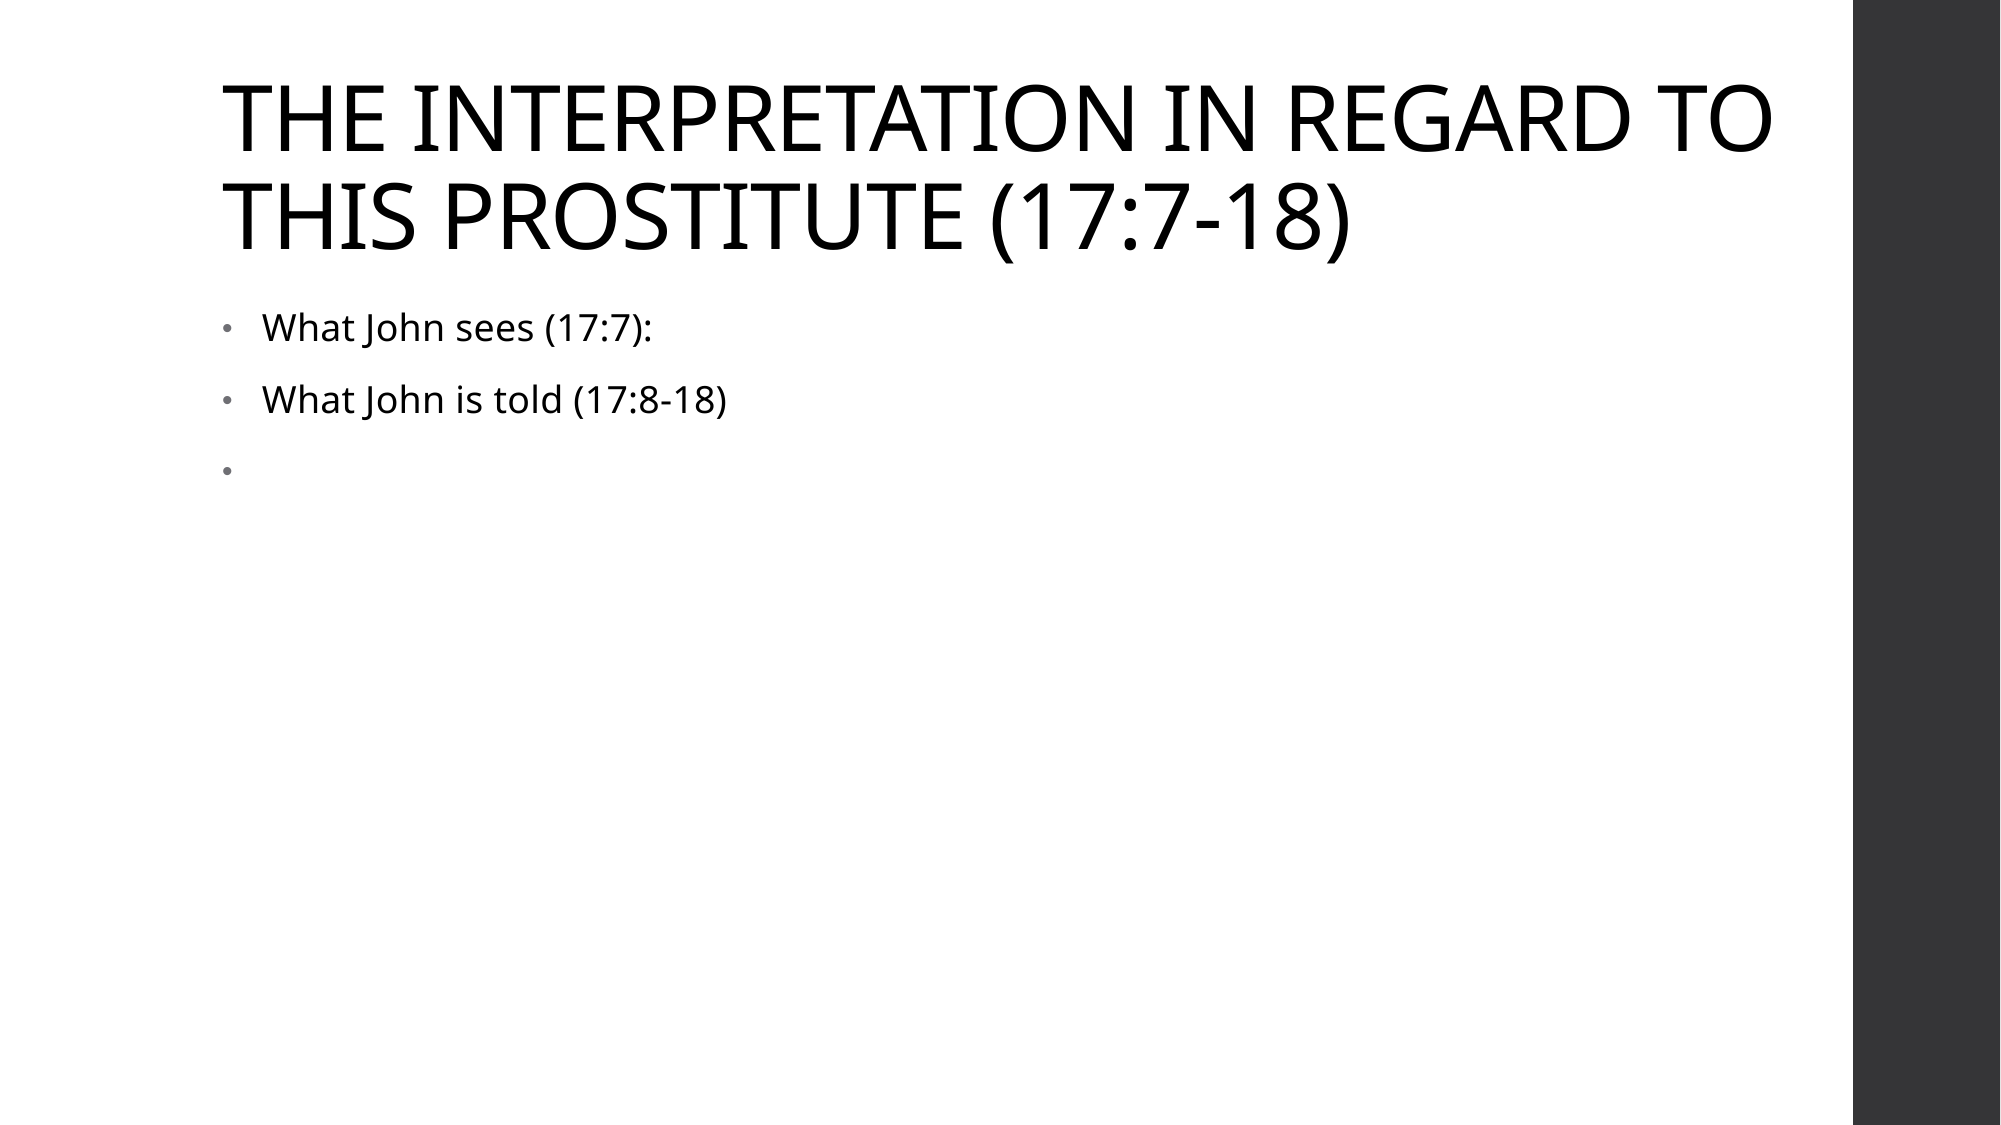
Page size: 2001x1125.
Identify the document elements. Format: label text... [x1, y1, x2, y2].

title THE INTERPRETATION IN REGARD TO THIS PROSTITUTE (17:7-18) [206, 60, 1797, 278]
list What John sees (17:7): What John is told (17:8-18) [206, 299, 1617, 1014]
